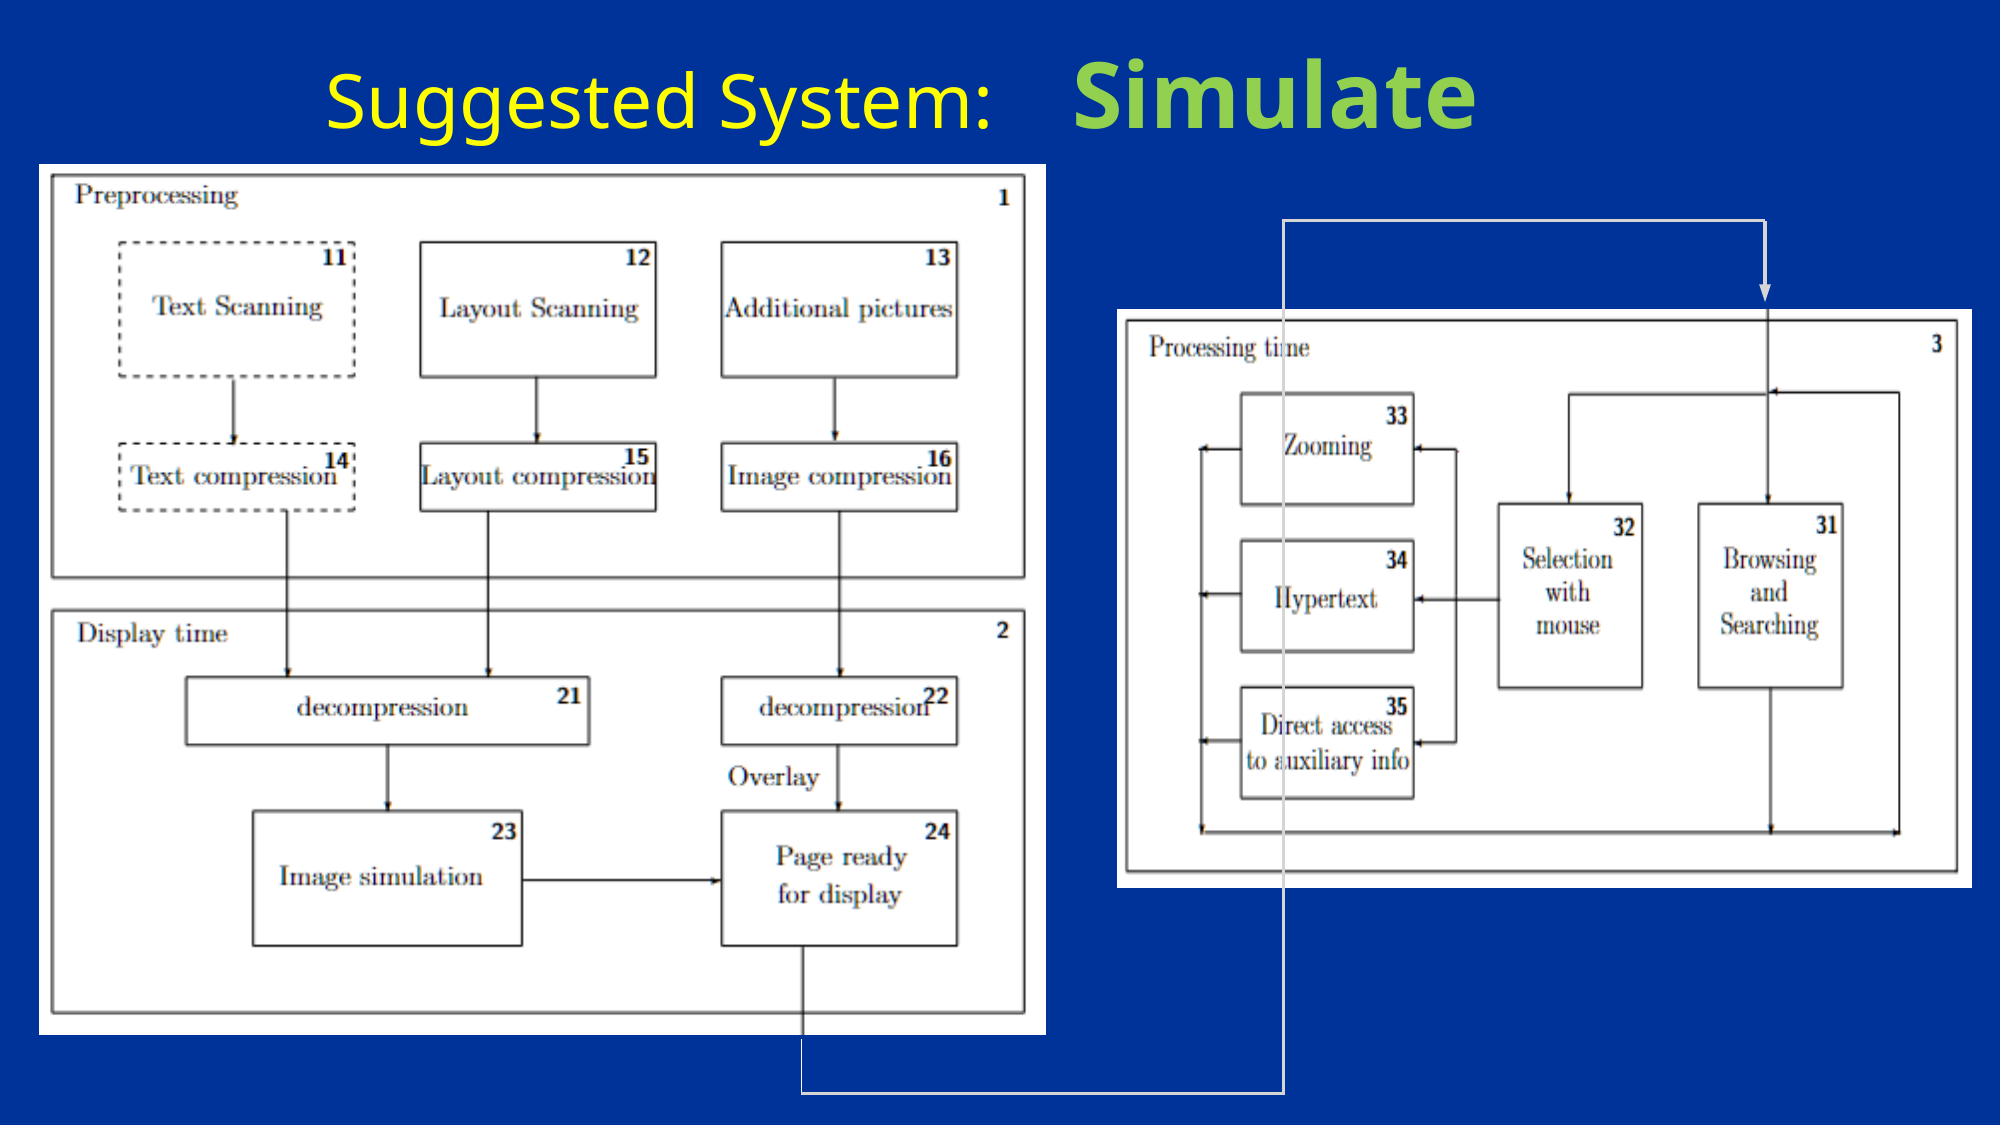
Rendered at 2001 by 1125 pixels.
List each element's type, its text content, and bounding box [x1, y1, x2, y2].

text_box Suggested System: Simulate [310, 29, 1593, 156]
picture [1285, 309, 1972, 888]
picture [1117, 309, 1282, 888]
picture [39, 164, 1046, 1035]
